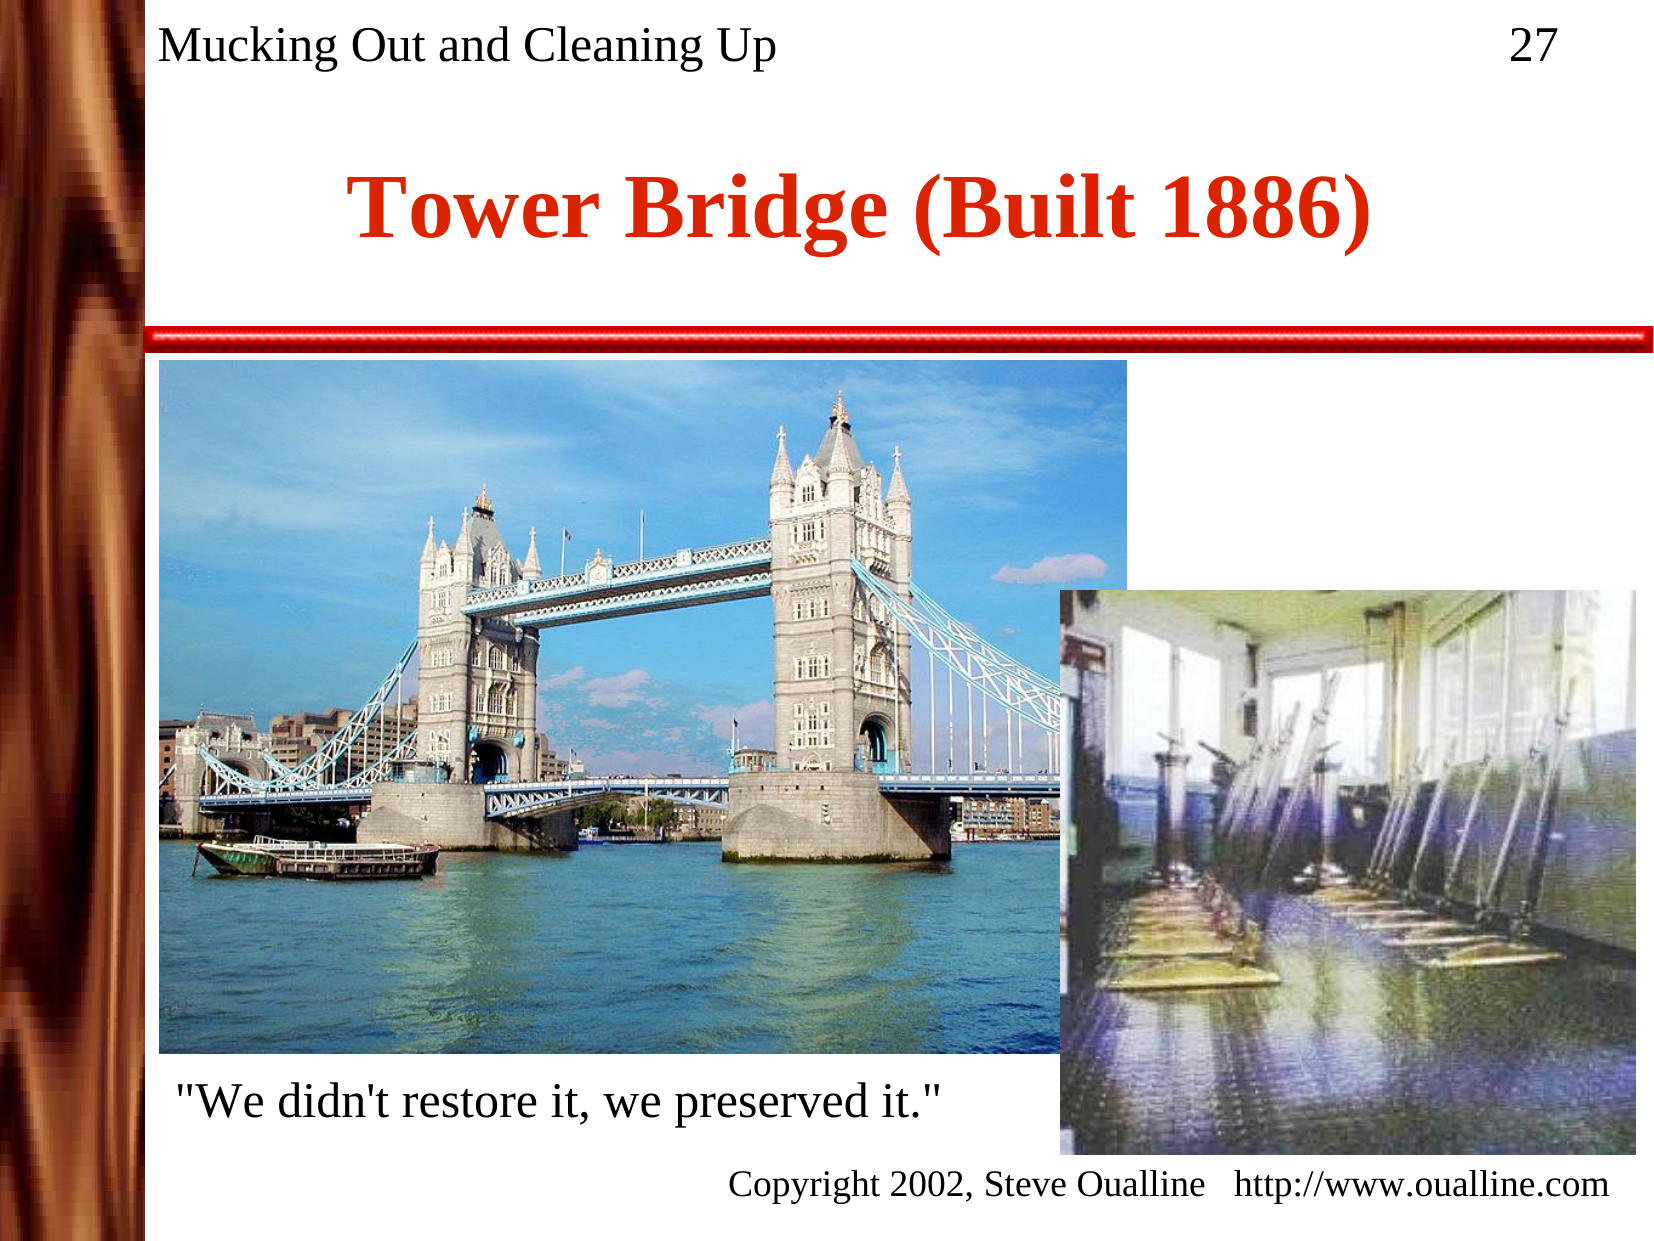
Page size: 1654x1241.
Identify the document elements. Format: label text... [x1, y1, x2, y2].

title Tower Bridge (Built 1886) [188, 102, 1534, 310]
picture [0, 0, 1654, 1241]
picture [159, 360, 1636, 1155]
text_box "We didn't restore it, we preserved it." [175, 1073, 943, 1129]
